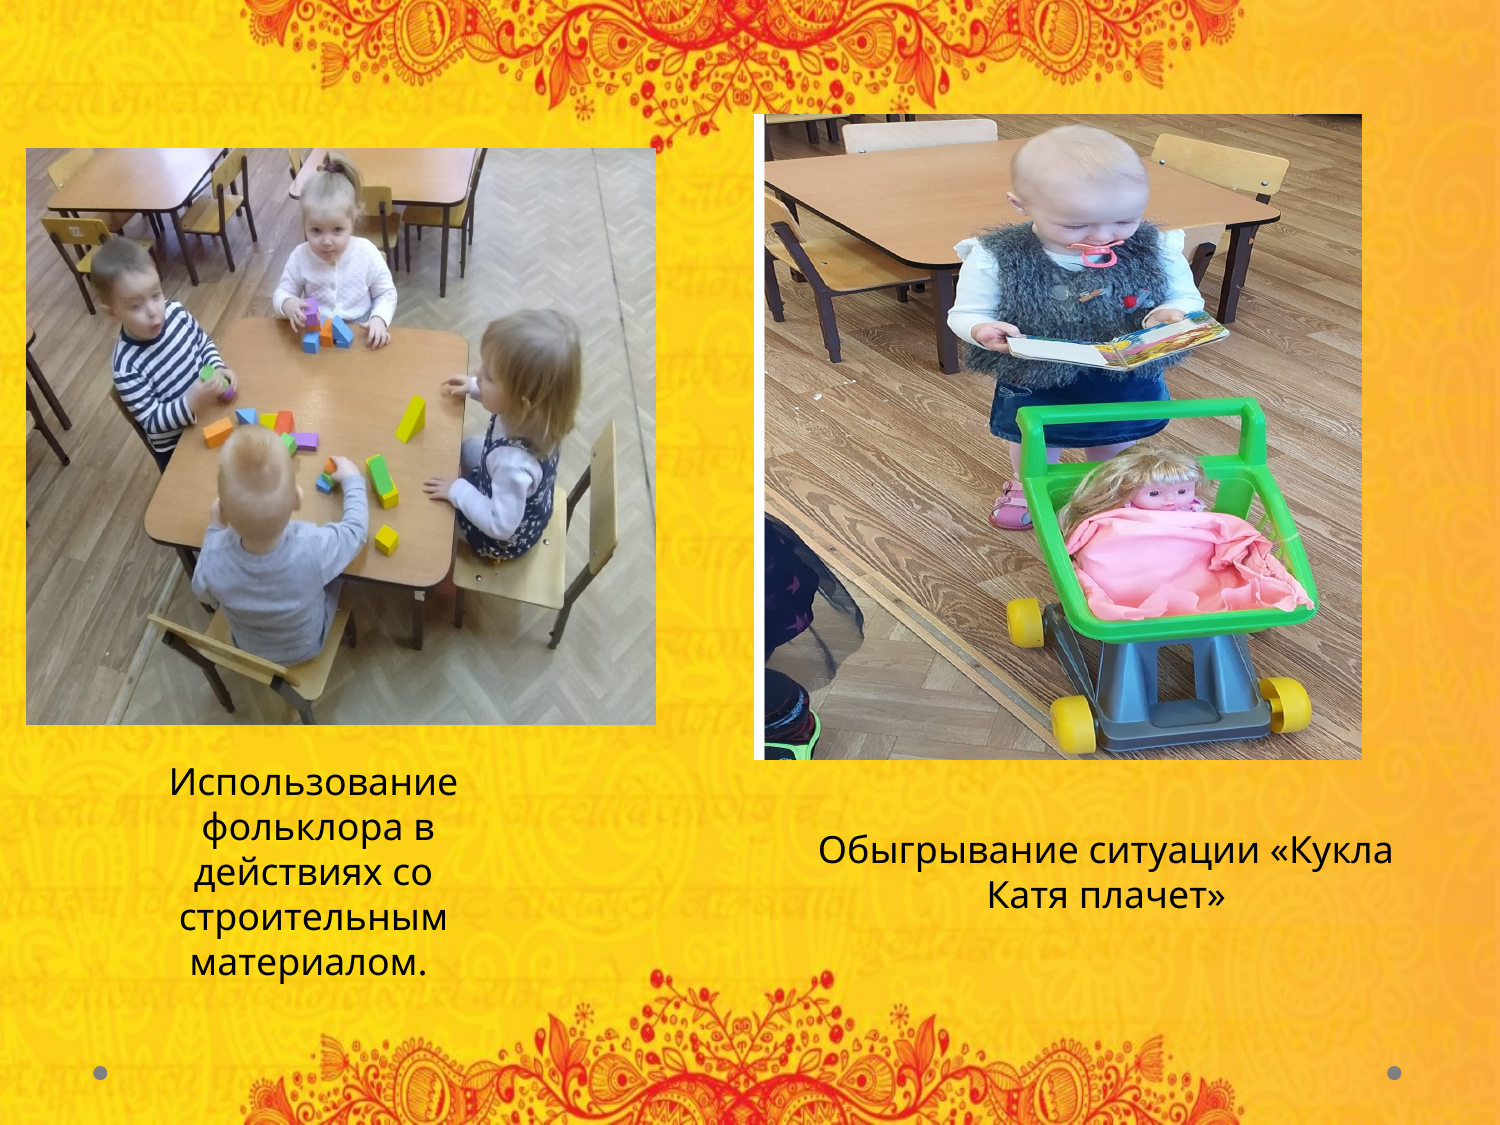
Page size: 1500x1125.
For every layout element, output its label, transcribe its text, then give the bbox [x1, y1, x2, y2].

text_box Обыгрывание ситуации «Кукла Катя плачет» [799, 818, 1413, 924]
picture [754, 114, 1362, 760]
picture [26, 149, 656, 726]
text_box Использование фольклора в действиях со строительным материалом. [88, 750, 539, 1036]
